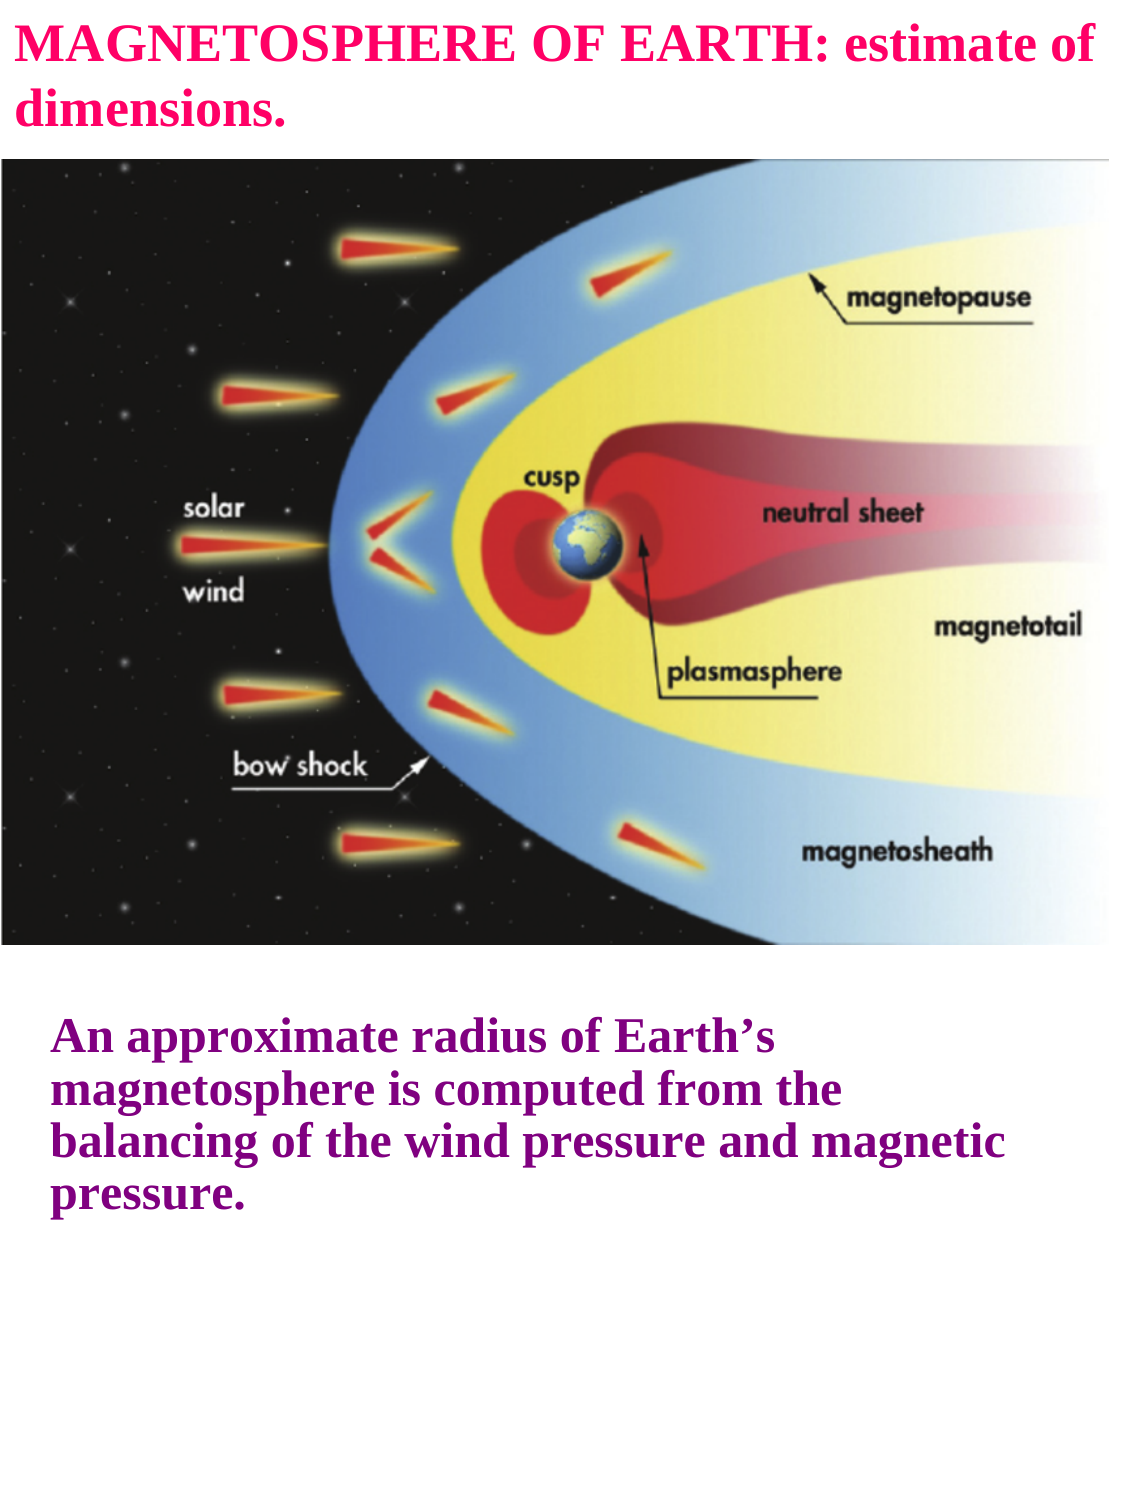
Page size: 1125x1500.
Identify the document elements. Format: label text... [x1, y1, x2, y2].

text_box An approximate radius of Earth’s magnetosphere is computed from the balancing of the wind pressure and magnetic pressure. [35, 1003, 1052, 1228]
text_box MAGNETOSPHERE OF EARTH: estimate of dimensions. [0, 0, 1125, 146]
picture [0, 159, 1109, 945]
